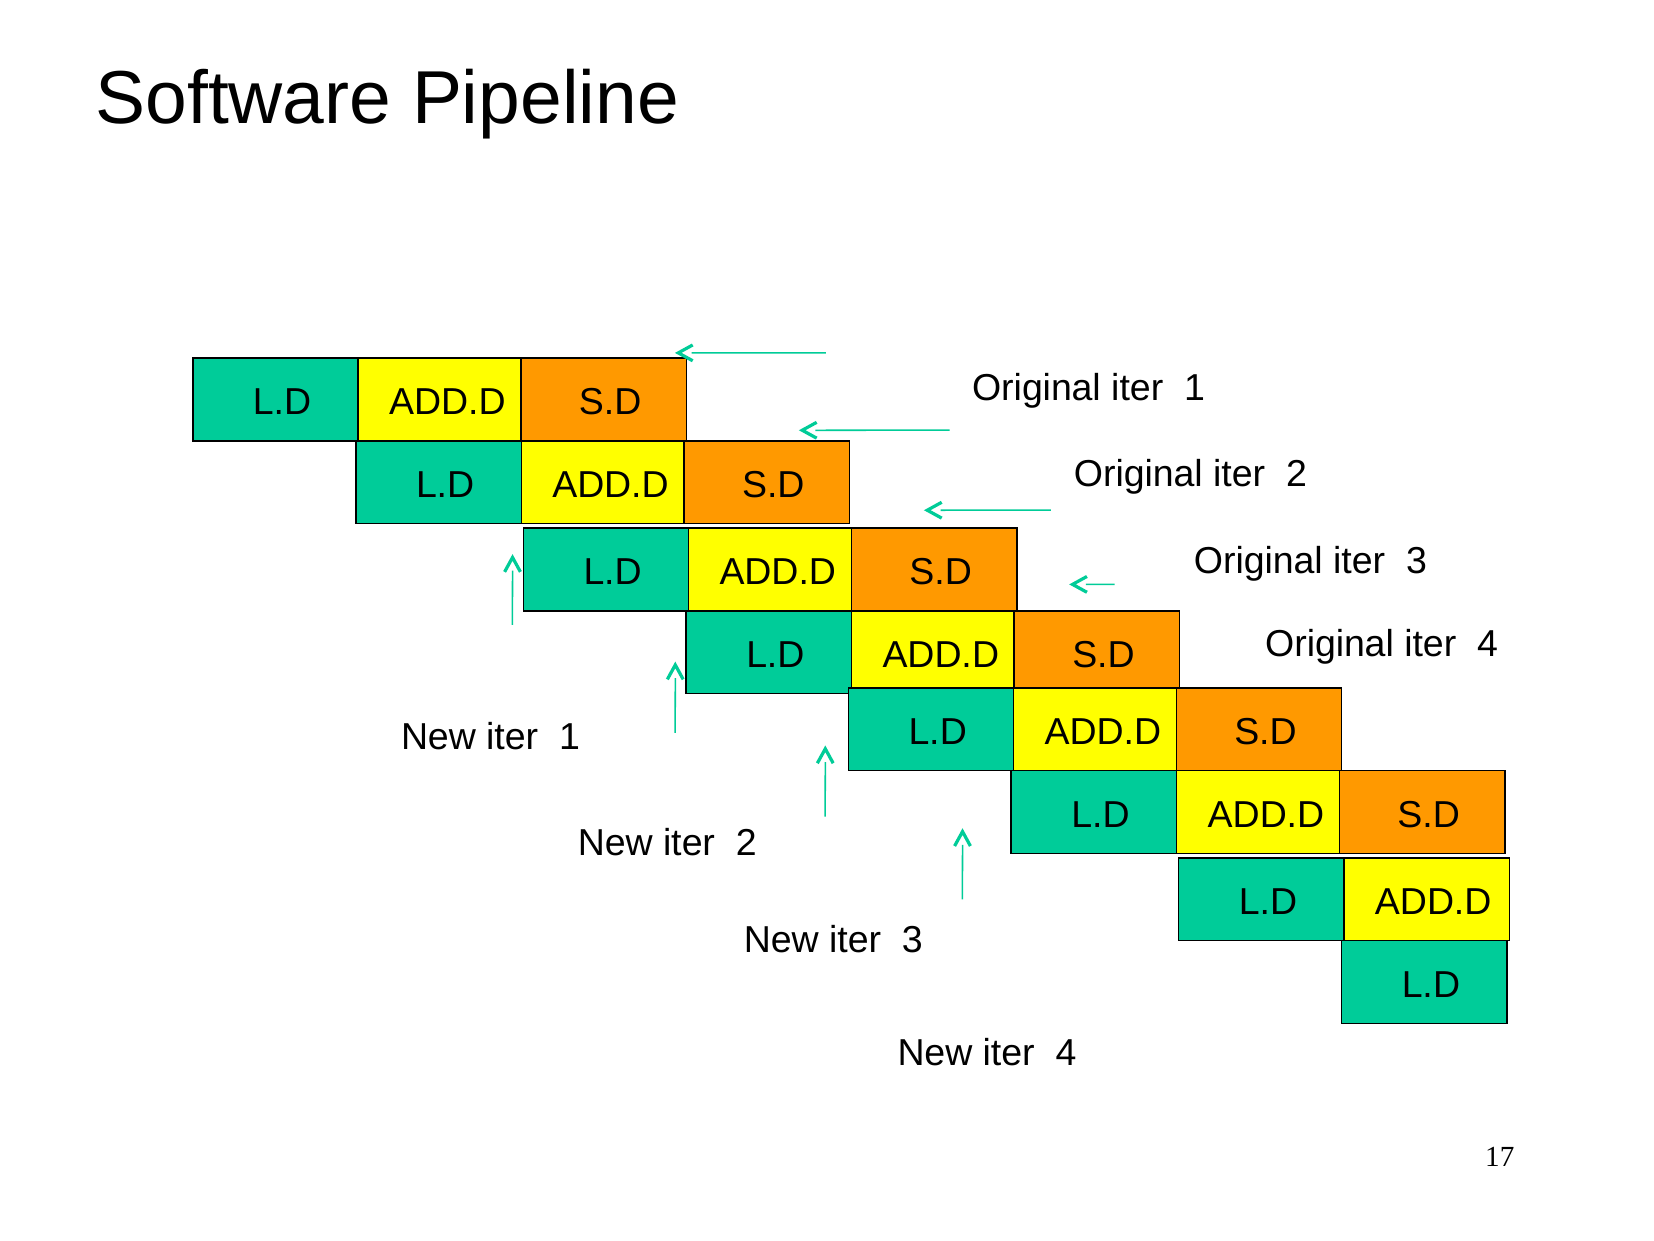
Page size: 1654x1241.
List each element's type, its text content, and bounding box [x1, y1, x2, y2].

text_box L.D [848, 688, 1013, 771]
text_box New iter 4 [869, 1019, 1092, 1081]
text_box Original iter 4 [1237, 610, 1514, 672]
text_box L.D [192, 358, 358, 441]
text_box ADD.D [521, 440, 684, 524]
text_box ADD.D [358, 358, 520, 440]
text_box Original iter 2 [1046, 440, 1322, 502]
text_box L.D [1178, 858, 1344, 941]
text_box Original iter 1 [944, 355, 1221, 417]
text_box S.D [1014, 610, 1180, 688]
text_box S.D [1176, 688, 1342, 770]
text_box S.D [684, 440, 850, 524]
text_box S.D [520, 358, 687, 440]
text_box ADD.D [851, 610, 1014, 688]
text_box L.D [686, 610, 851, 694]
text_box S.D [851, 528, 1017, 610]
text_box L.D [523, 528, 688, 611]
text_box L.D [355, 440, 521, 524]
text_box New iter 3 [715, 907, 938, 968]
text_box L.D [1341, 940, 1508, 1024]
text_box L.D [1011, 770, 1176, 854]
text_box New iter 2 [550, 810, 772, 872]
text_box Software Pipeline [80, 41, 695, 147]
text_box <number> [1184, 1129, 1530, 1213]
text_box S.D [1339, 770, 1505, 854]
text_box ADD.D [1344, 858, 1510, 941]
text_box Original iter 3 [1166, 528, 1442, 589]
text_box ADD.D [1013, 688, 1176, 770]
text_box ADD.D [1176, 770, 1339, 854]
text_box New iter 1 [373, 704, 596, 765]
text_box ADD.D [688, 528, 851, 610]
